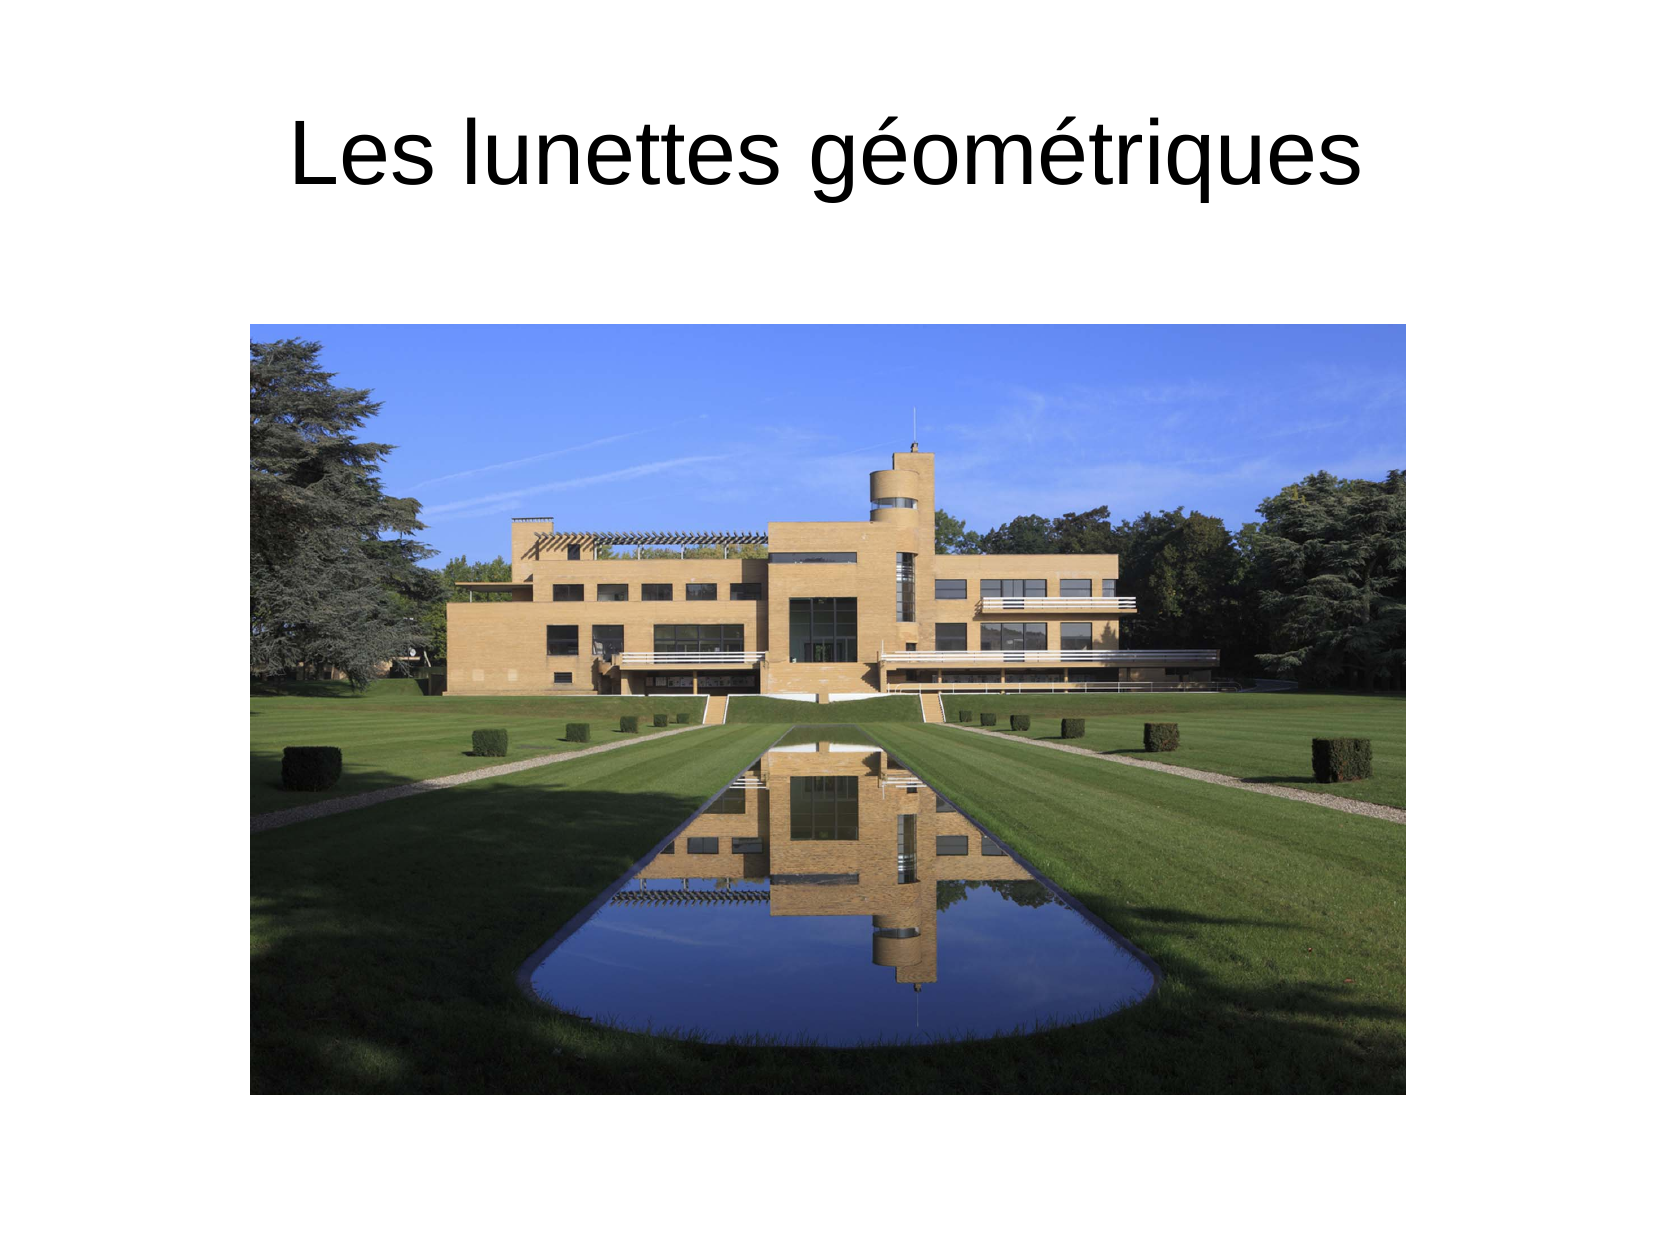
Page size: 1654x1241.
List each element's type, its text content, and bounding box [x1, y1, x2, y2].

picture [250, 324, 1406, 1095]
title Les lunettes géométriques [82, 49, 1571, 257]
